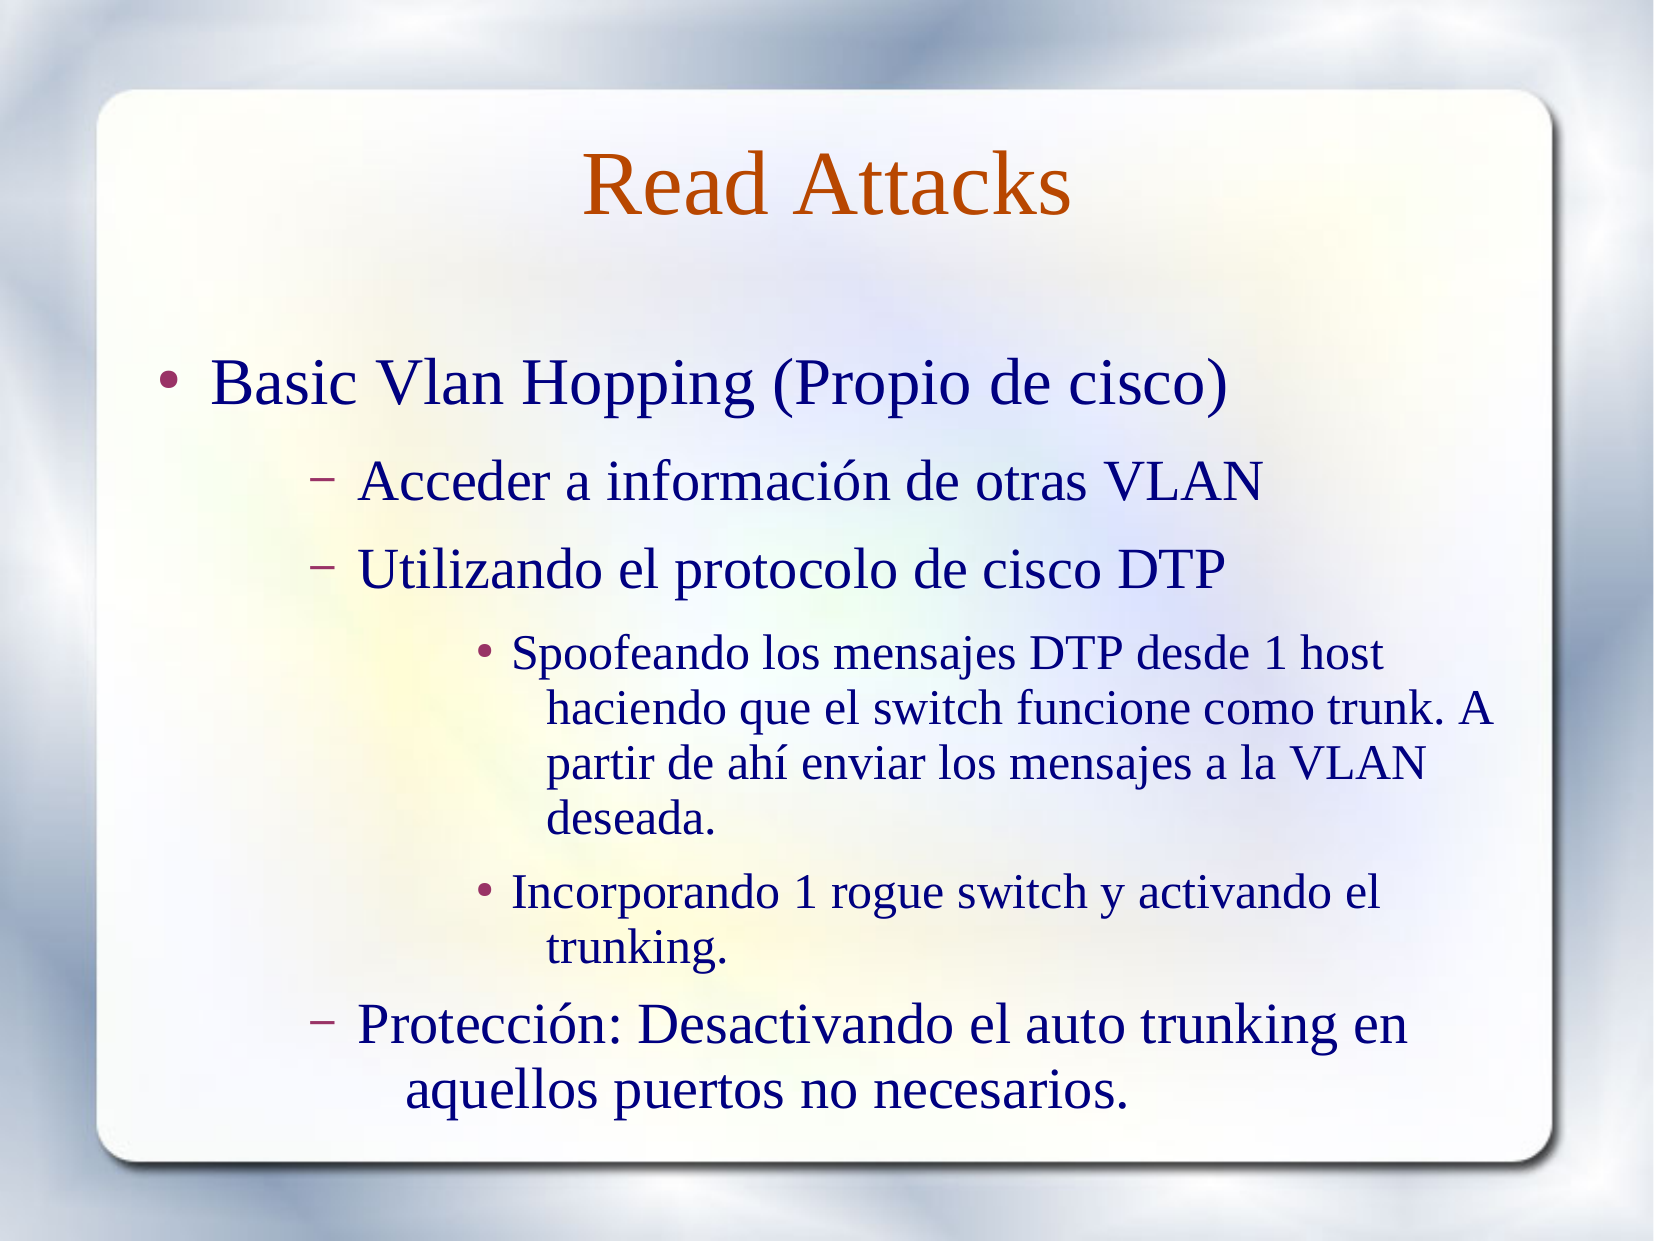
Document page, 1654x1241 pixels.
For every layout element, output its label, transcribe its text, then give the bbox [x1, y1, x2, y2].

list Basic Vlan Hopping (Propio de cisco) Acceder a información de otras VLAN Utilizando el protocolo de cisco DTP Spoofeando los mensajes DTP desde 1 host haciendo que el switch funcione como trunk. A partir de ahí enviar los mensajes a la VLAN deseada. Incorporando 1 rogue switch y activando el trunking. Protección: Desactivando el auto trunking en aquellos puertos no necesarios. [121, 344, 1534, 1149]
title Read Attacks [121, 132, 1534, 235]
picture [0, 0, 1654, 1241]
